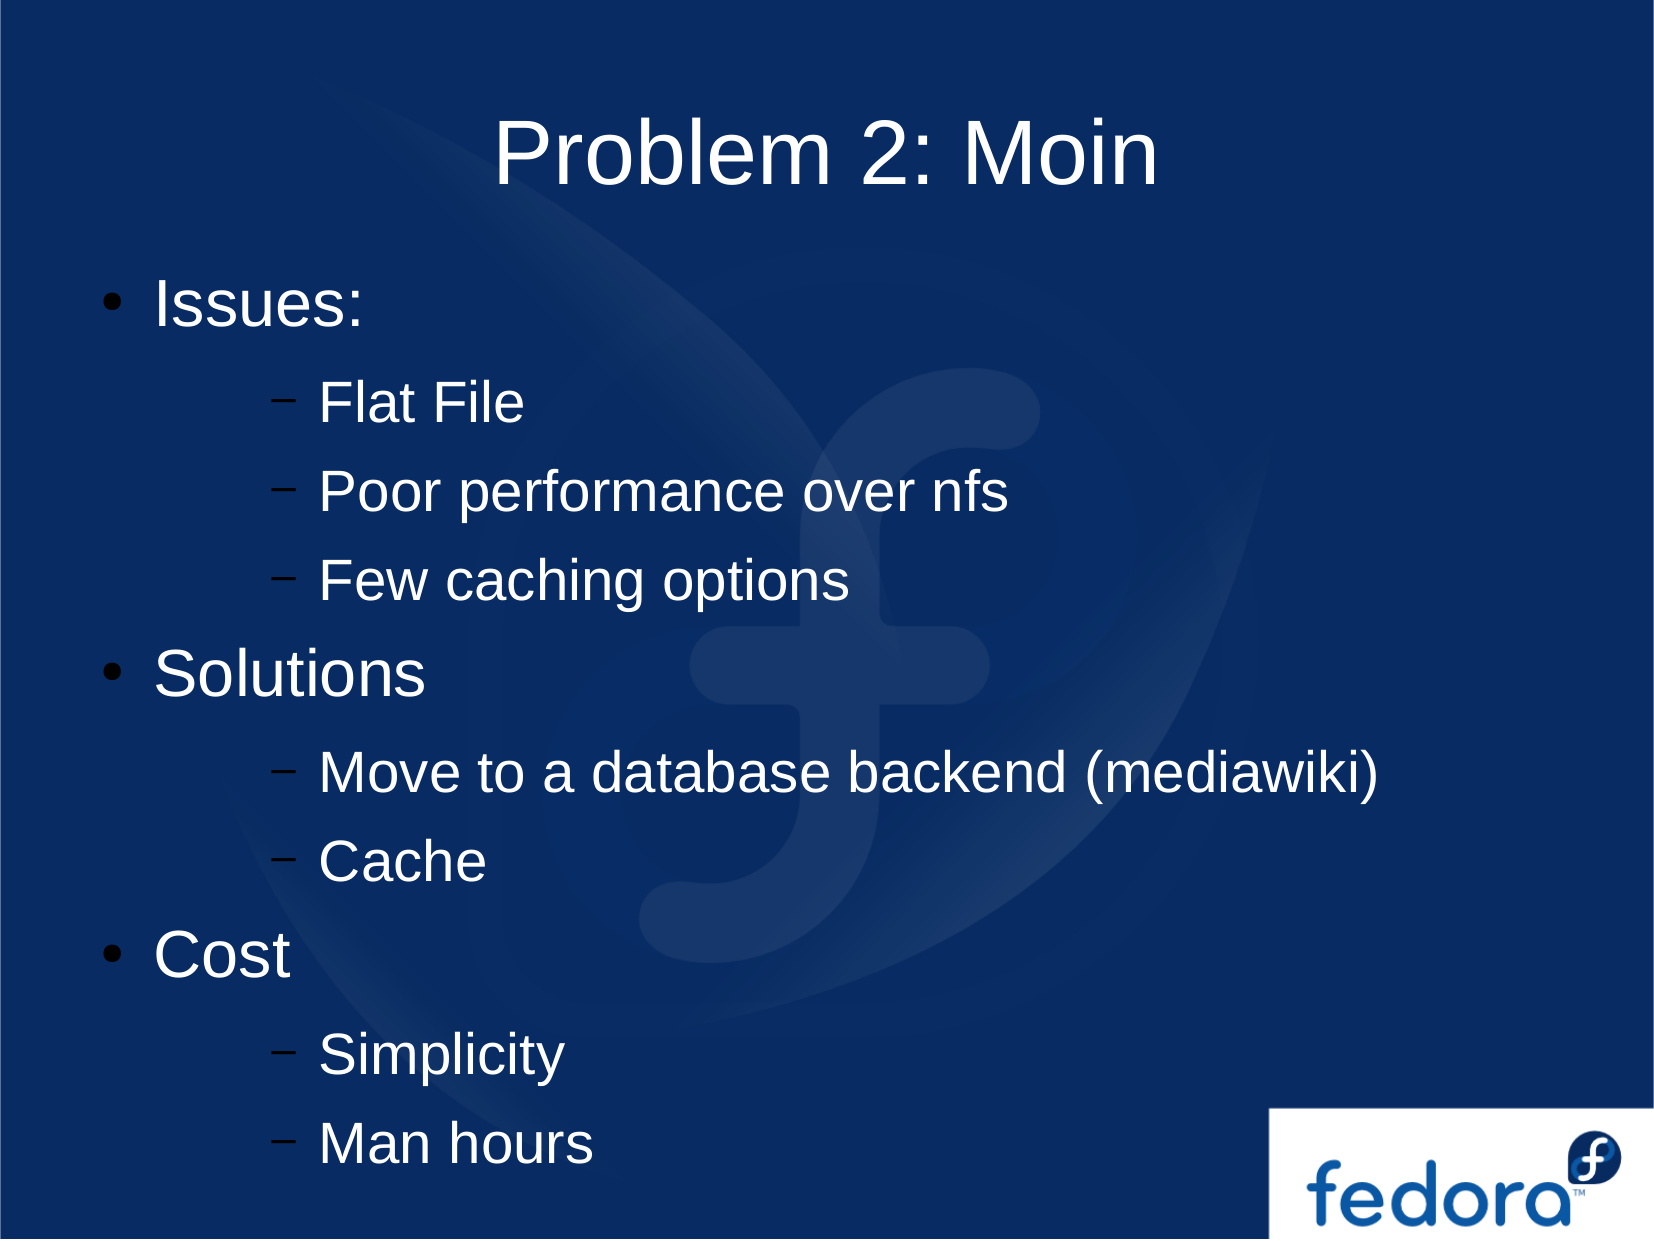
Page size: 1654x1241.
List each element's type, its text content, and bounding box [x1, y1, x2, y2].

title Problem 2: Moin [82, 56, 1571, 250]
list Issues: Flat File Poor performance over nfs Few caching options Solutions Move to a database backend (mediawiki) Cache Cost Simplicity Man hours [82, 265, 1571, 1201]
picture [0, 0, 1654, 1239]
